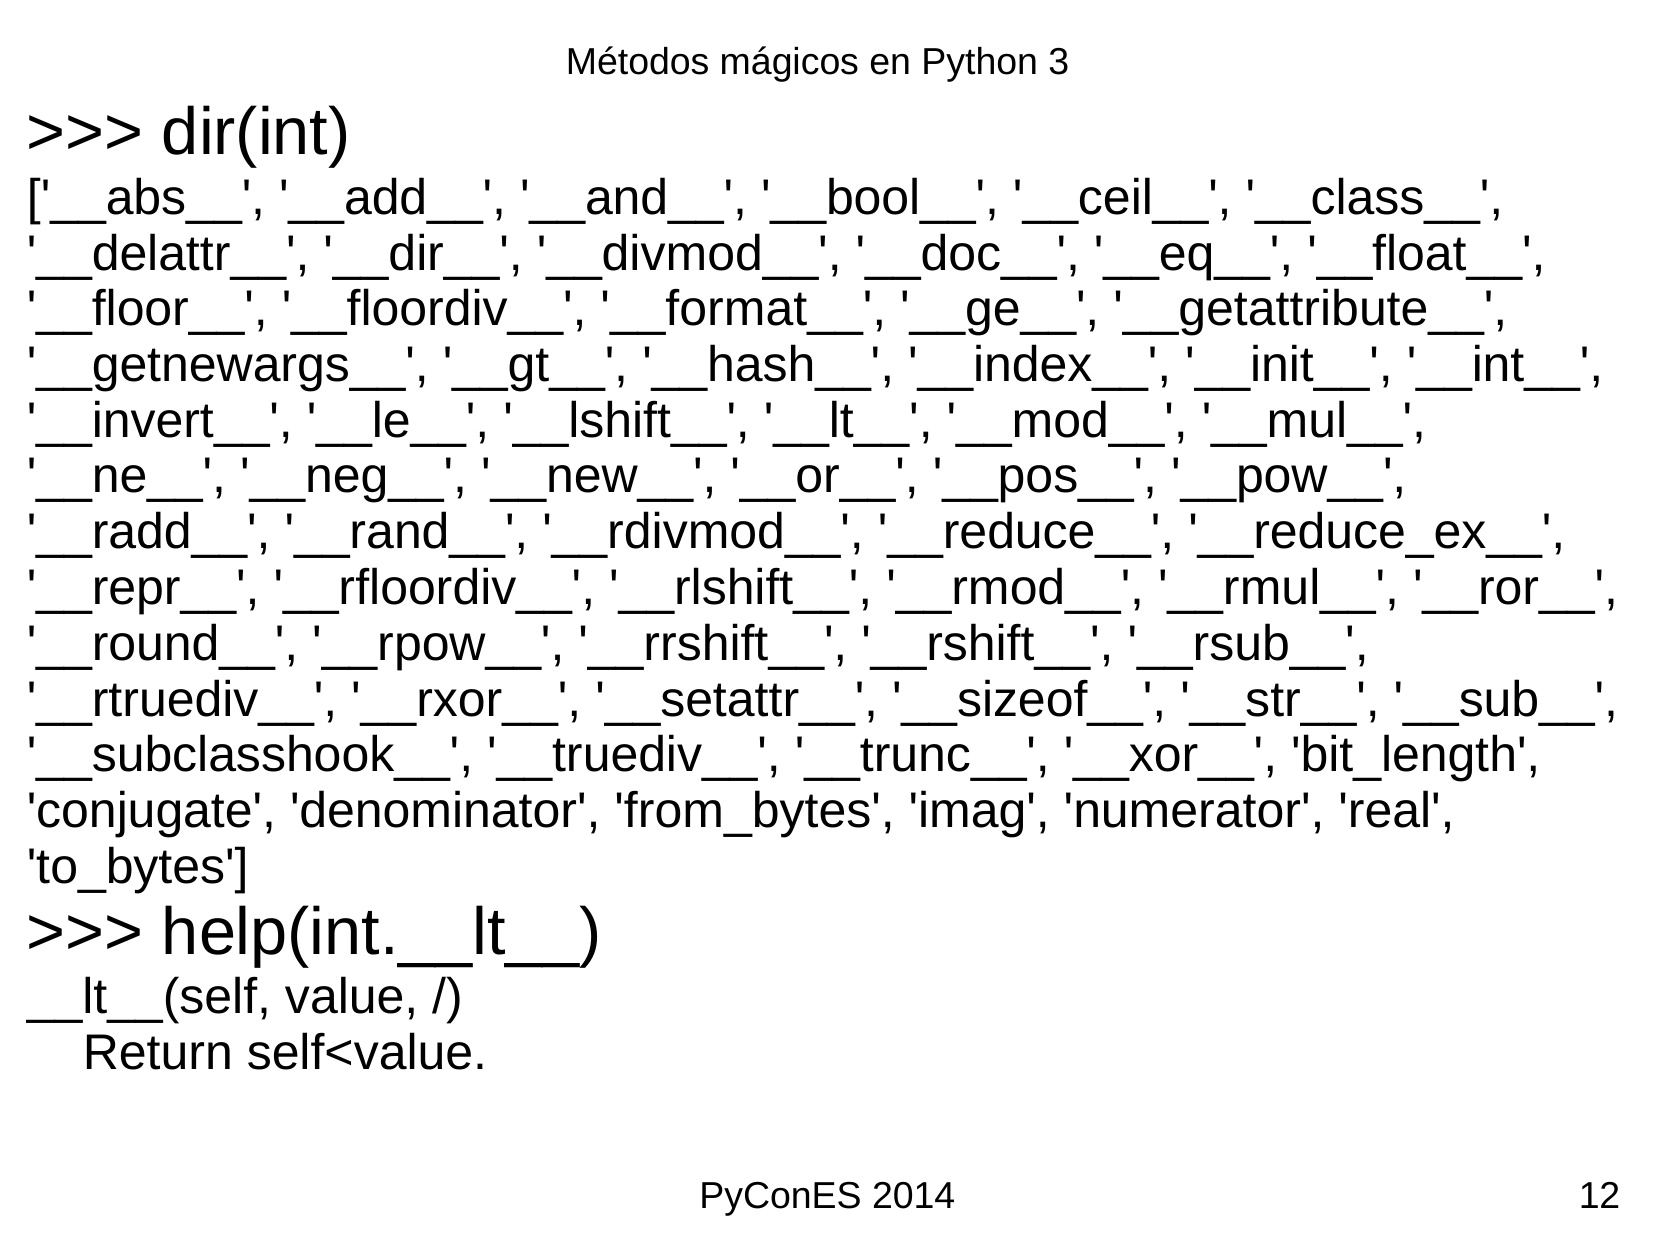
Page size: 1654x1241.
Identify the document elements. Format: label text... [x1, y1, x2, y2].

text_box 12 [1455, 1166, 1636, 1224]
subtitle >>> dir(int) ['__abs__', '__add__', '__and__', '__bool__', '__ceil__', '__class__', '__delattr__', '__dir__', '__divmod__', '__doc__', '__eq__', '__float__', '__floor__', '__floordiv__', '__format__', '__ge__', '__getattribute__', '__getnewargs__', '__gt__', '__hash__', '__index__', '__init__', '__int__', '__invert__', '__le__', '__lshift__', '__lt__', '__mod__', '__mul__', '__ne__', '__neg__', '__new__', '__or__', '__pos__', '__pow__', '__radd__', '__rand__', '__rdivmod__', '__reduce__', '__reduce_ex__', '__repr__', '__rfloordiv__', '__rlshift__', '__rmod__', '__rmul__', '__ror__', '__round__', '__rpow__', '__rrshift__', '__rshift__', '__rsub__', '__rtruediv__', '__rxor__', '__setattr__', '__sizeof__', '__str__', '__sub__', '__subclasshook__', '__truediv__', '__trunc__', '__xor__', 'bit_length', 'conjugate', 'denominator', 'from_bytes', 'imag', 'numerator', 'real', 'to_bytes'] >>> help(int.__lt__) __lt__(self, value, /) Return self<value. [26, 91, 1621, 1201]
text_box Métodos mágicos en Python 3 [15, 33, 1621, 91]
text_box PyConES 2014 [30, 1166, 1455, 1224]
